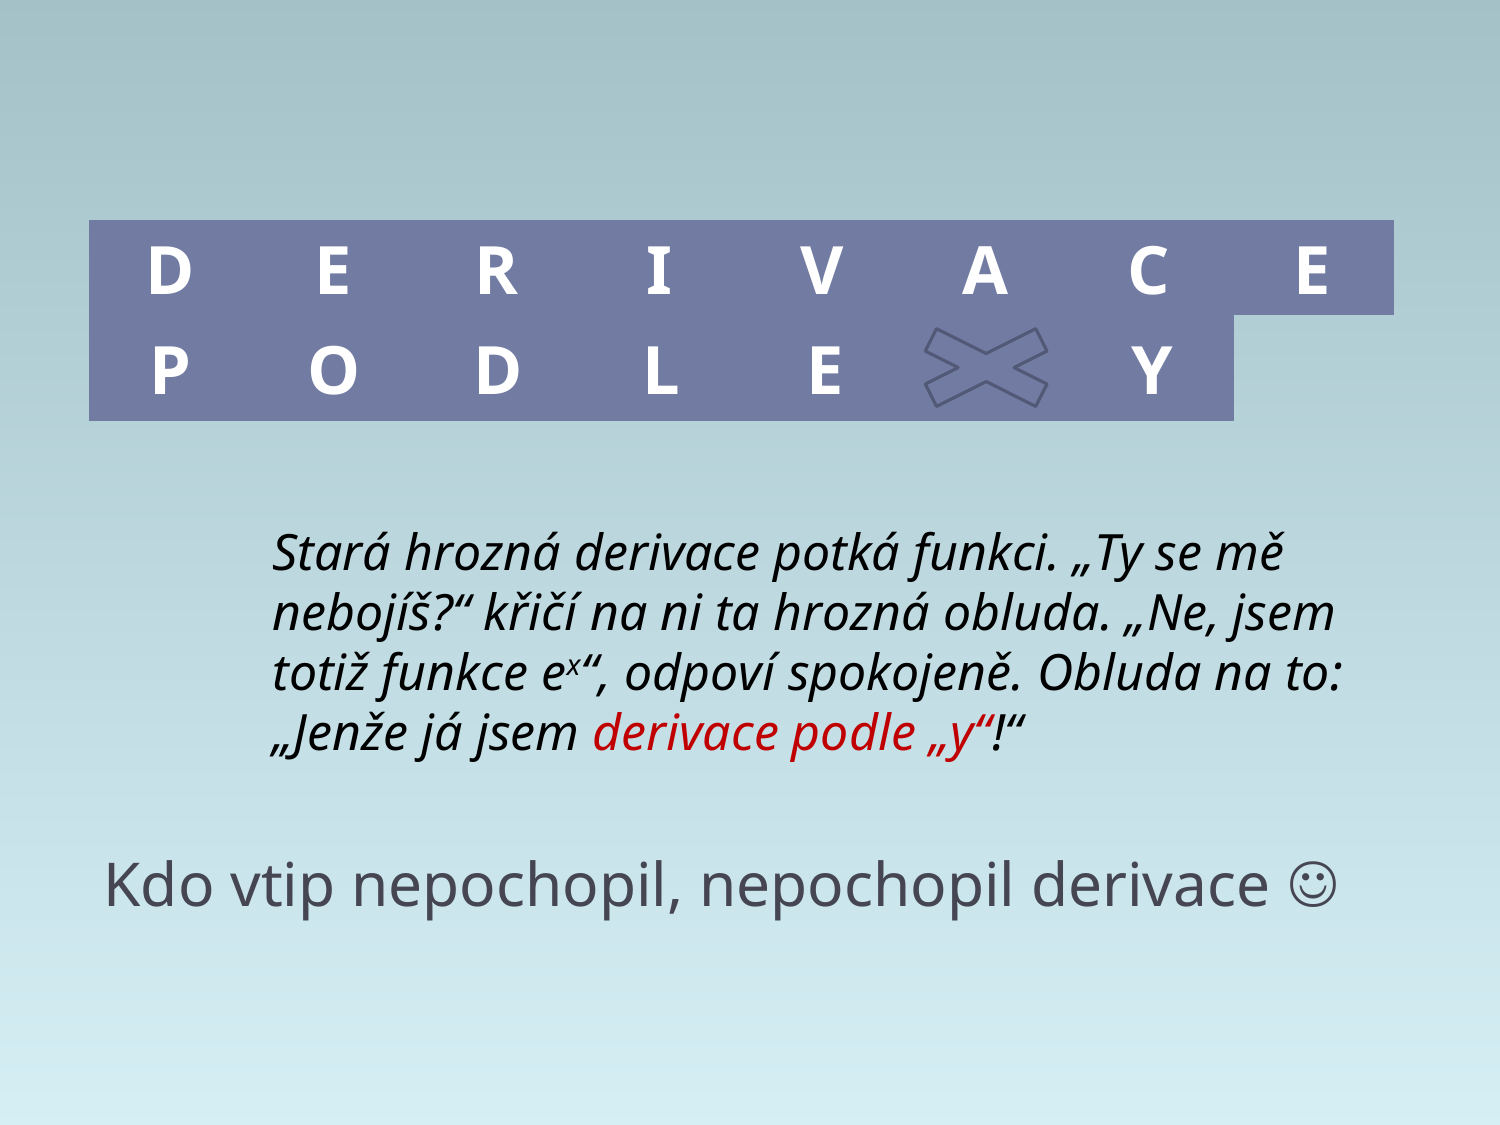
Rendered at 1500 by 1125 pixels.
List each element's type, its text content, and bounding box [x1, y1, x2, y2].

table_header L [580, 314, 743, 421]
table_header E [743, 314, 907, 421]
table_header [907, 314, 1071, 421]
table_header V [741, 220, 904, 314]
list [88, 78, 1431, 855]
table_header A [904, 220, 1067, 314]
table_header I [578, 220, 741, 314]
title Kdo vtip nepochopil, nepochopil derivace  [88, 763, 1439, 926]
table_header C [1067, 220, 1230, 314]
table_header O [252, 314, 416, 421]
table_header D [416, 314, 580, 421]
table_header E [252, 220, 415, 314]
text_box Stará hrozná derivace potká funkci. „Ty se mě nebojíš?“ křičí na ni ta hrozná obluda. „Ne, jsem totiž funkce ex“, odpoví spokojeně. Obluda na to: „Jenže já jsem derivace podle „y“!“ [183, 467, 1365, 769]
text_box [925, 328, 1047, 407]
table_header P [89, 314, 252, 421]
table_header D [89, 220, 252, 314]
table_header E [1230, 220, 1394, 315]
table_header R [415, 220, 578, 314]
table_header Y [1071, 314, 1234, 421]
